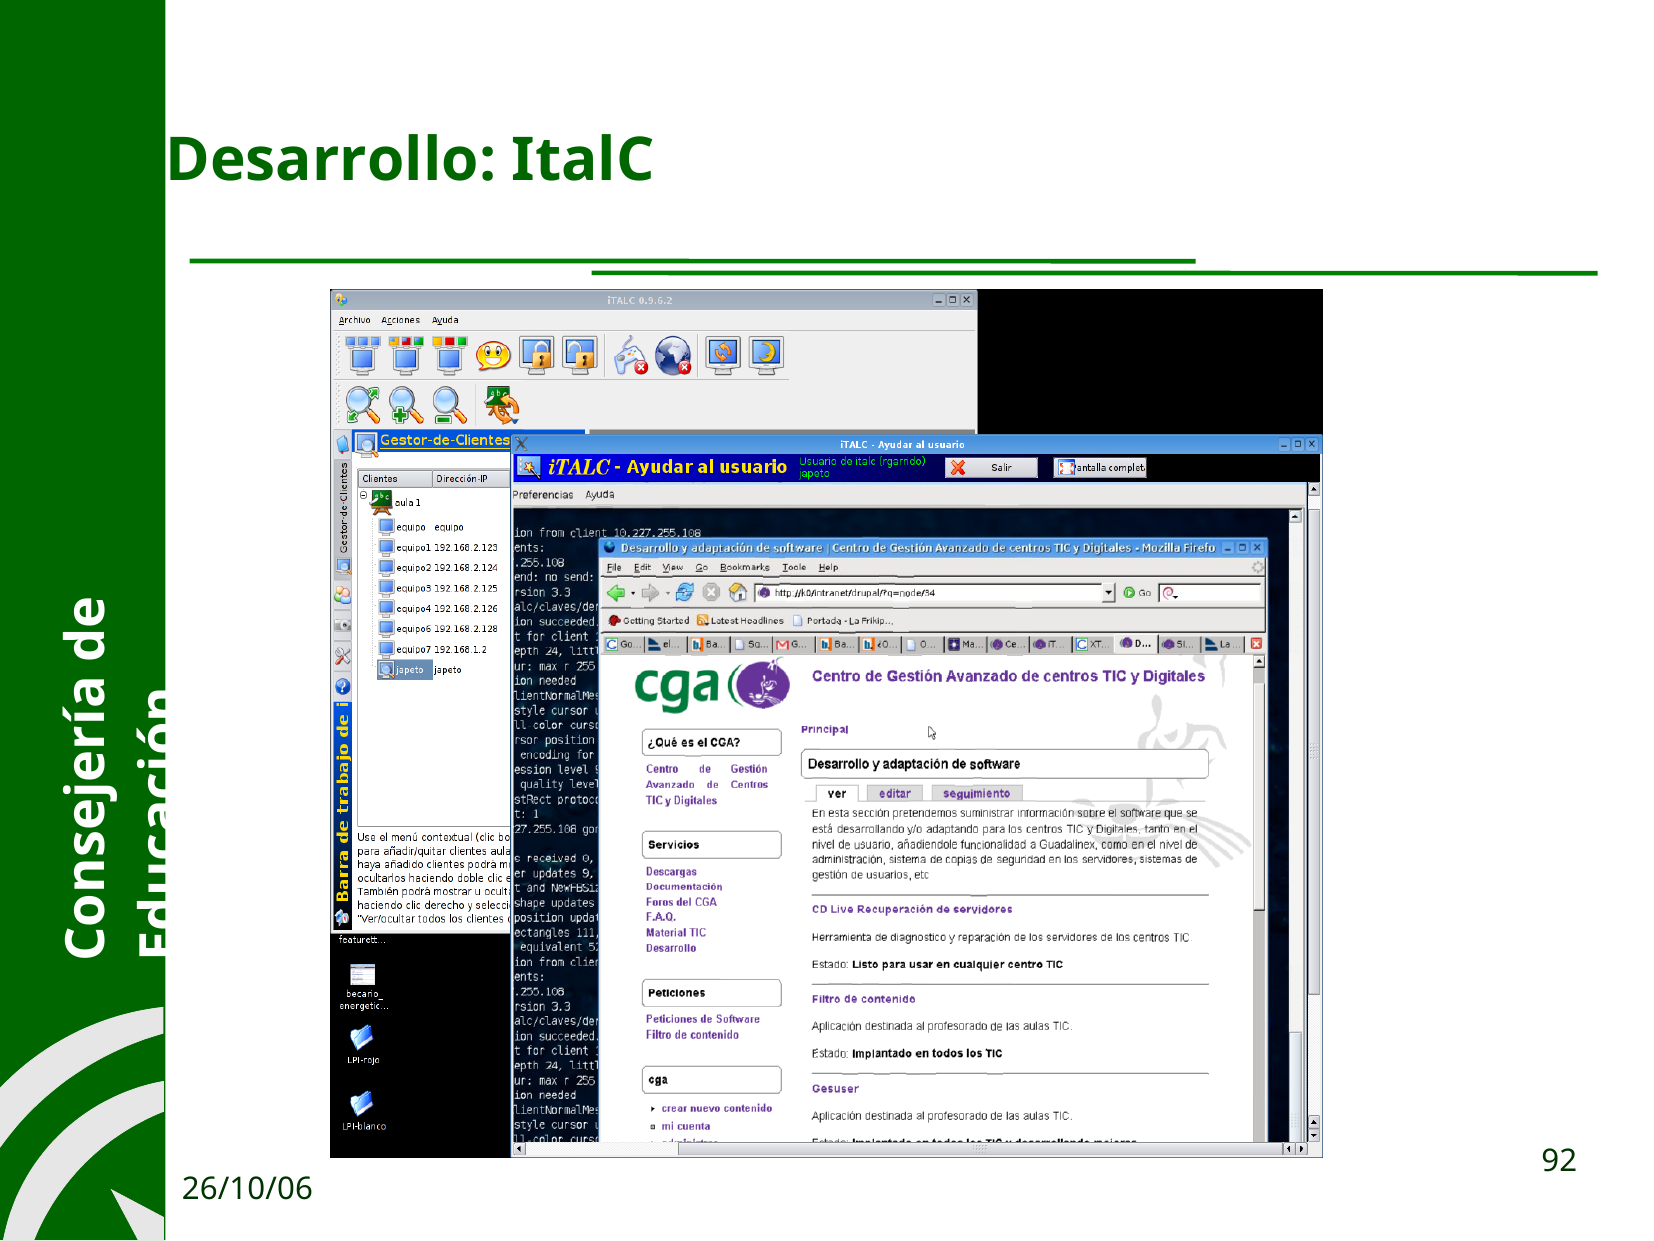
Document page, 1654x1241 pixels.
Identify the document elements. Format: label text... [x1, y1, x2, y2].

title Desarrollo: ItalC [165, 53, 1654, 261]
picture [330, 289, 1323, 1158]
